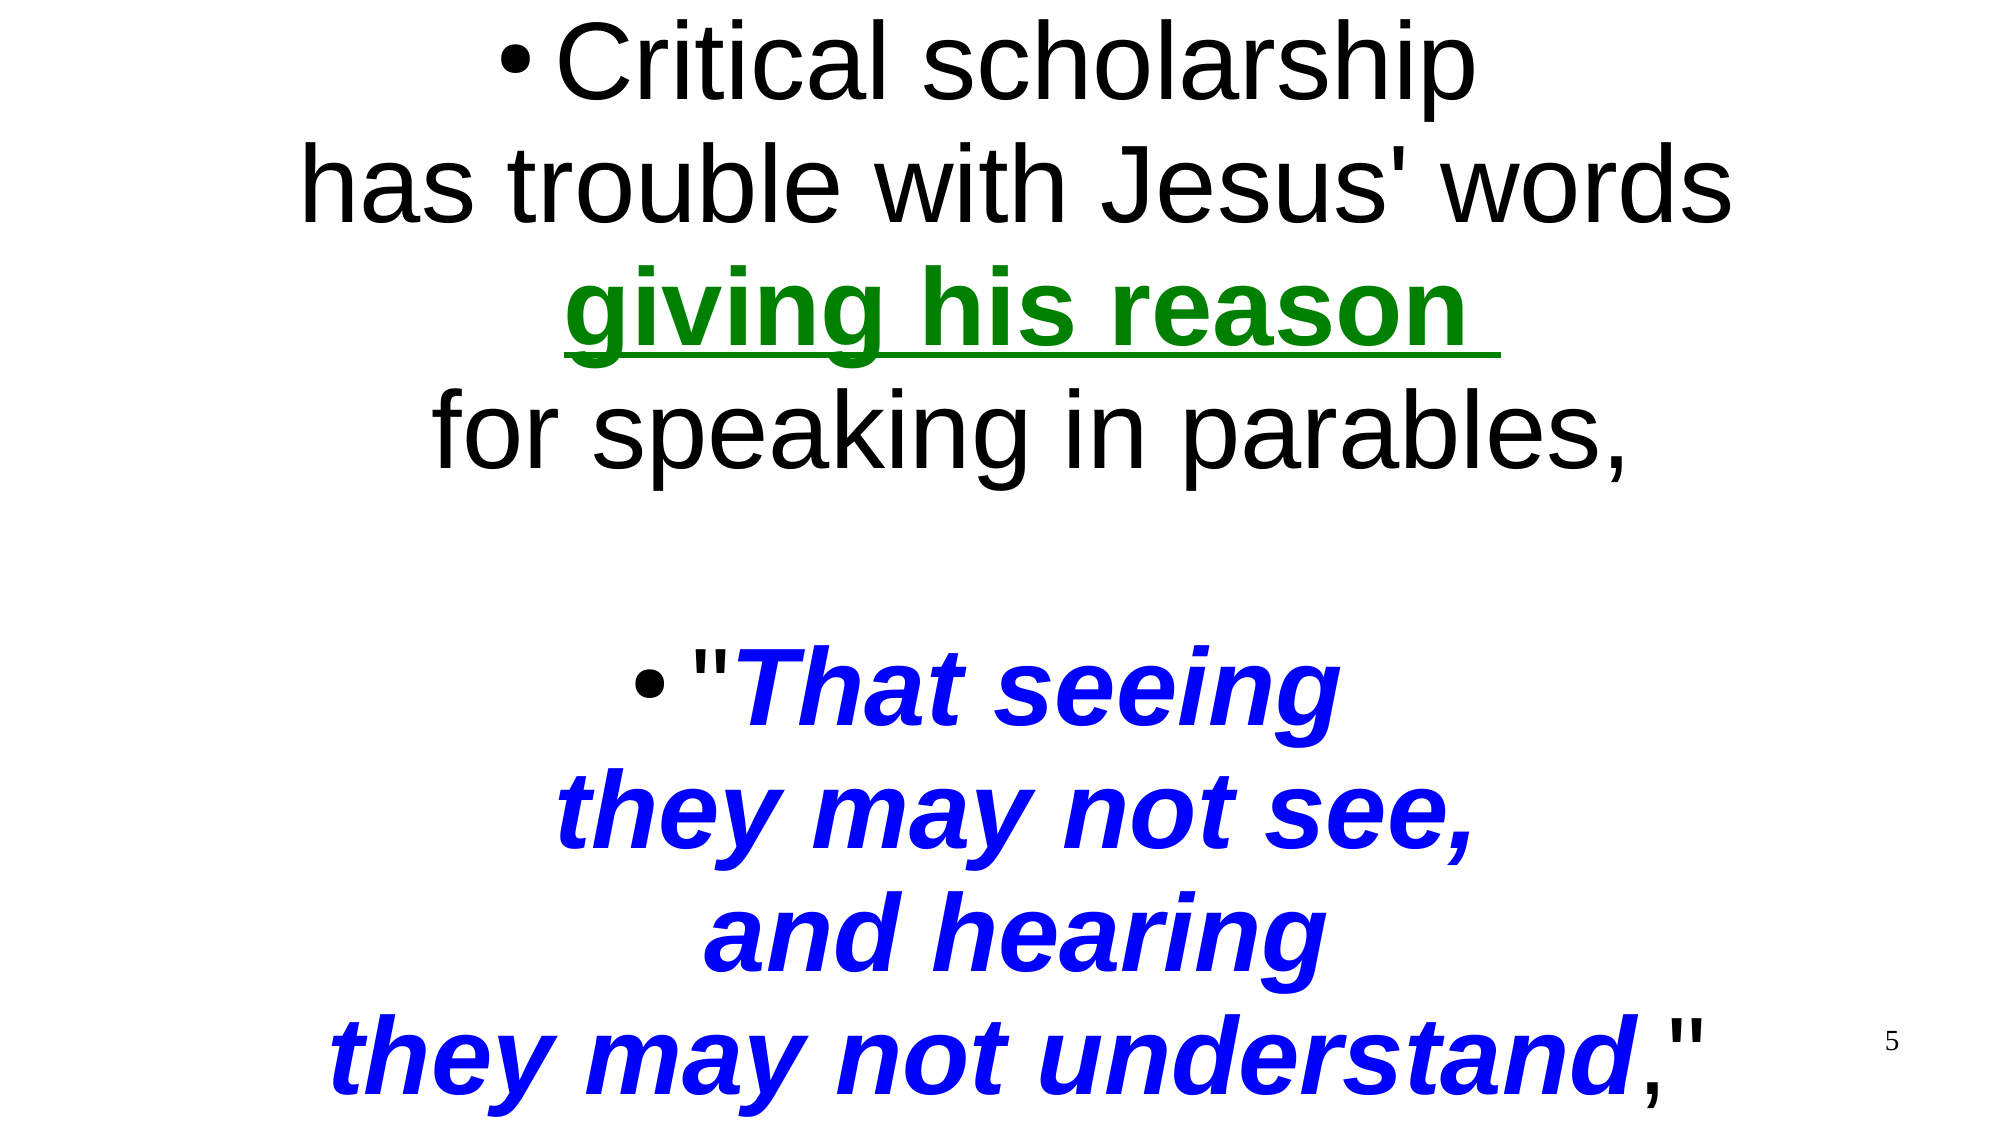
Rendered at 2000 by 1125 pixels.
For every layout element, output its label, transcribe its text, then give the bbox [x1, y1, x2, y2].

list Critical scholarship has trouble with Jesus' words giving his reason for speaking in parables, "That seeing they may not see, and hearing they may not understand," [0, 0, 1996, 1123]
